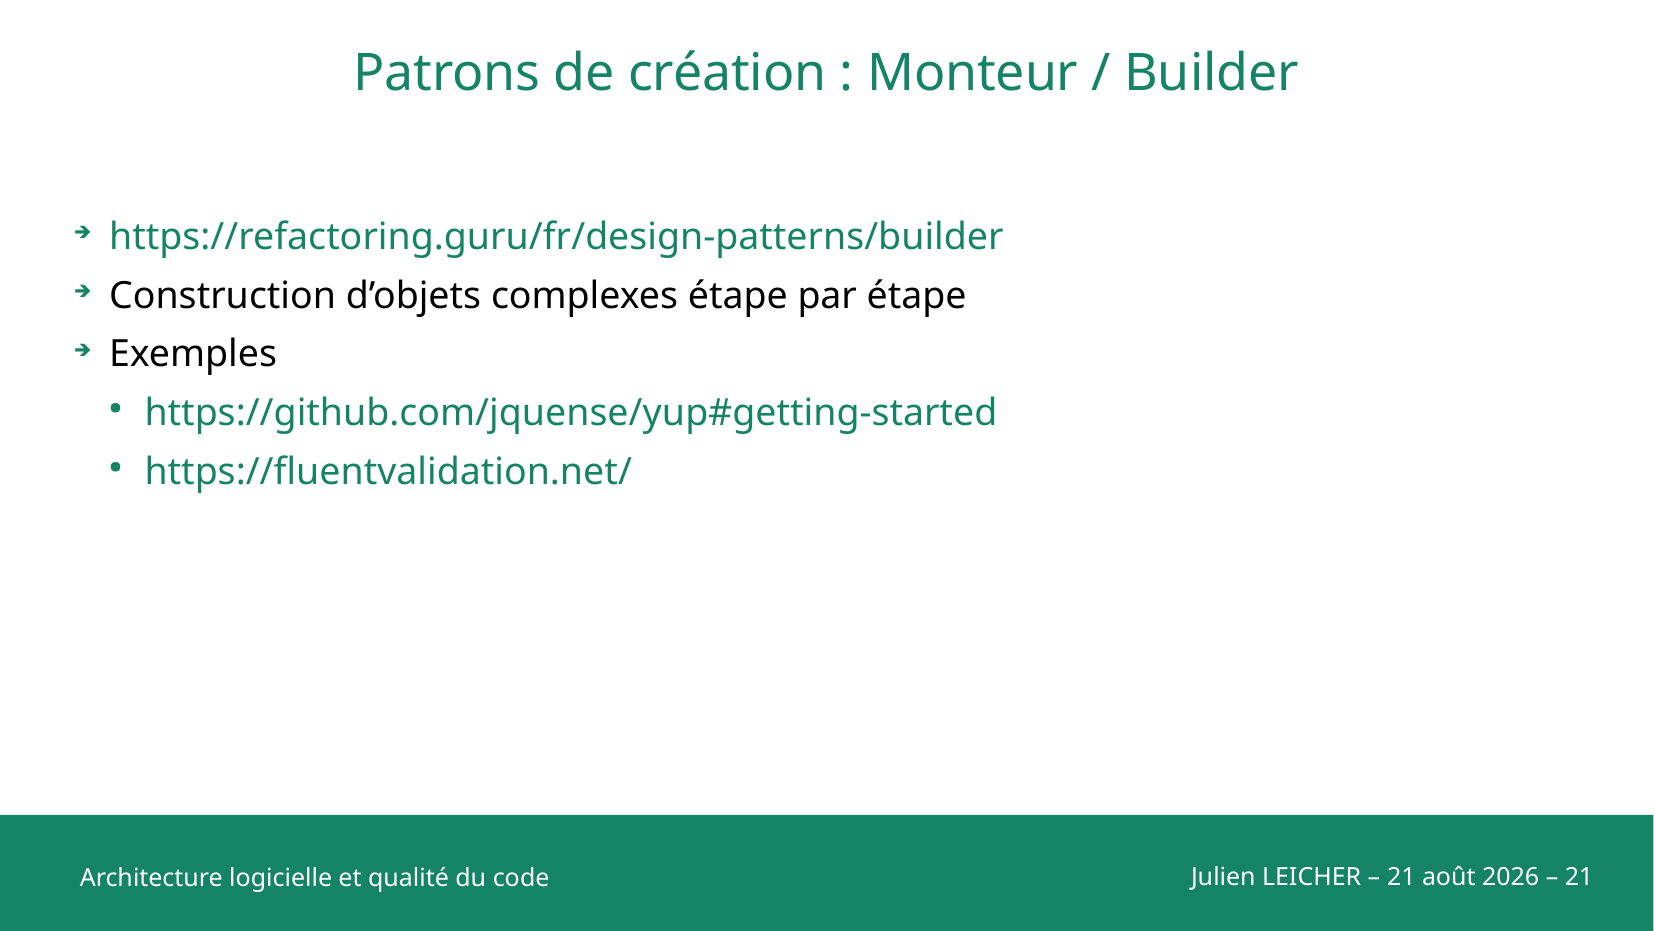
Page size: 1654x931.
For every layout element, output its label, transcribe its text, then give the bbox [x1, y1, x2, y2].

text_box Julien LEICHER – 22 mars 2022 – <number> [0, 814, 1654, 931]
text_box https://refactoring.guru/fr/design-patterns/builder Construction d’objets complexes étape par étape Exemples https://github.com/jquense/yup#getting-started https://fluentvalidation.net/ [59, 194, 1595, 678]
text_box Architecture logicielle et qualité du code [64, 852, 798, 898]
text_box Patrons de création : Monteur / Builder [0, 27, 1654, 113]
